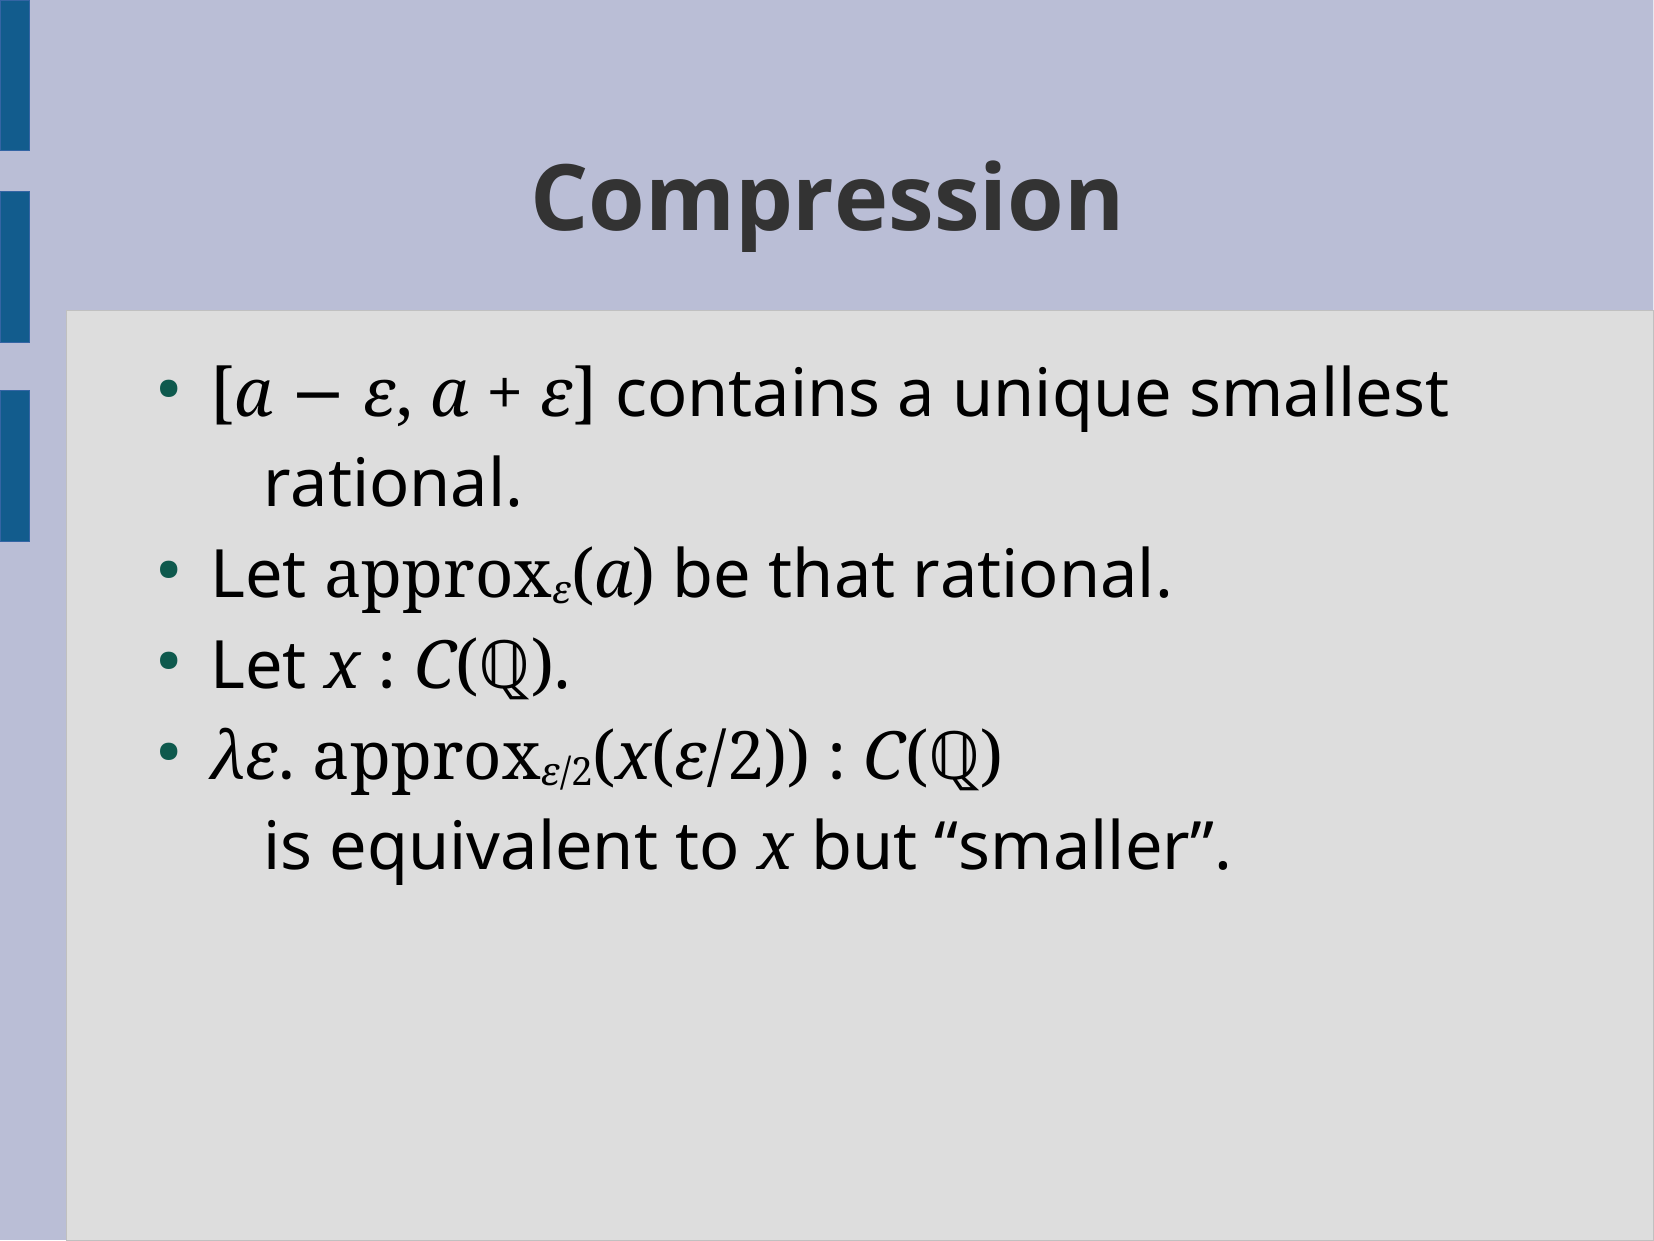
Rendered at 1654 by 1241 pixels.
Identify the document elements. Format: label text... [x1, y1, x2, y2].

title Compression [121, 91, 1534, 299]
list [a − ε, a + ε] contains a unique smallest rational. Let approxε(a) be that rational. Let x : C(ℚ). λε. approxε/2(x(ε/2)) : C(ℚ) is equivalent to x but “smaller”. [121, 344, 1534, 1127]
